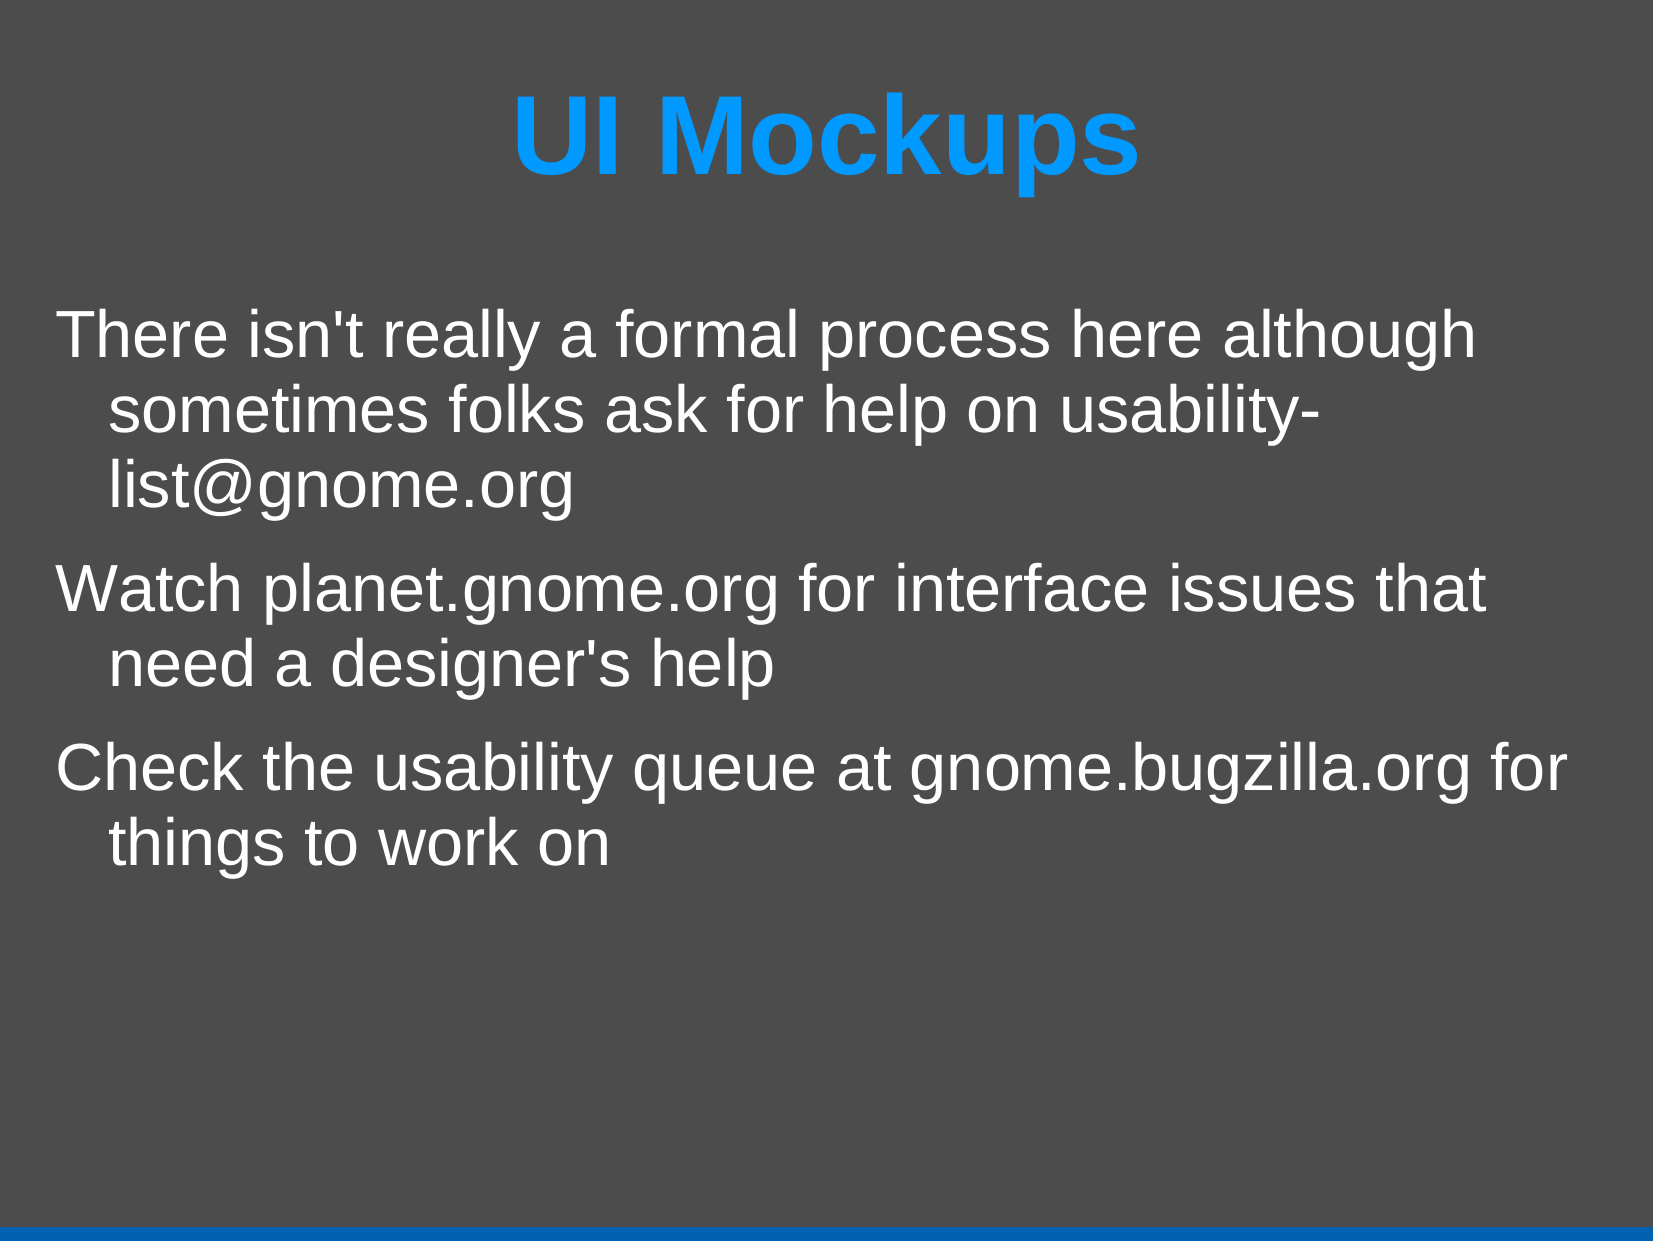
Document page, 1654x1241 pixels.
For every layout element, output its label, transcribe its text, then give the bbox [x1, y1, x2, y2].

title UI Mockups [121, 32, 1533, 240]
list There isn't really a formal process here although sometimes folks ask for help on usability-list@gnome.org Watch planet.gnome.org for interface issues that need a designer's help Check the usability queue at gnome.bugzilla.org for things to work on [37, 297, 1613, 1163]
